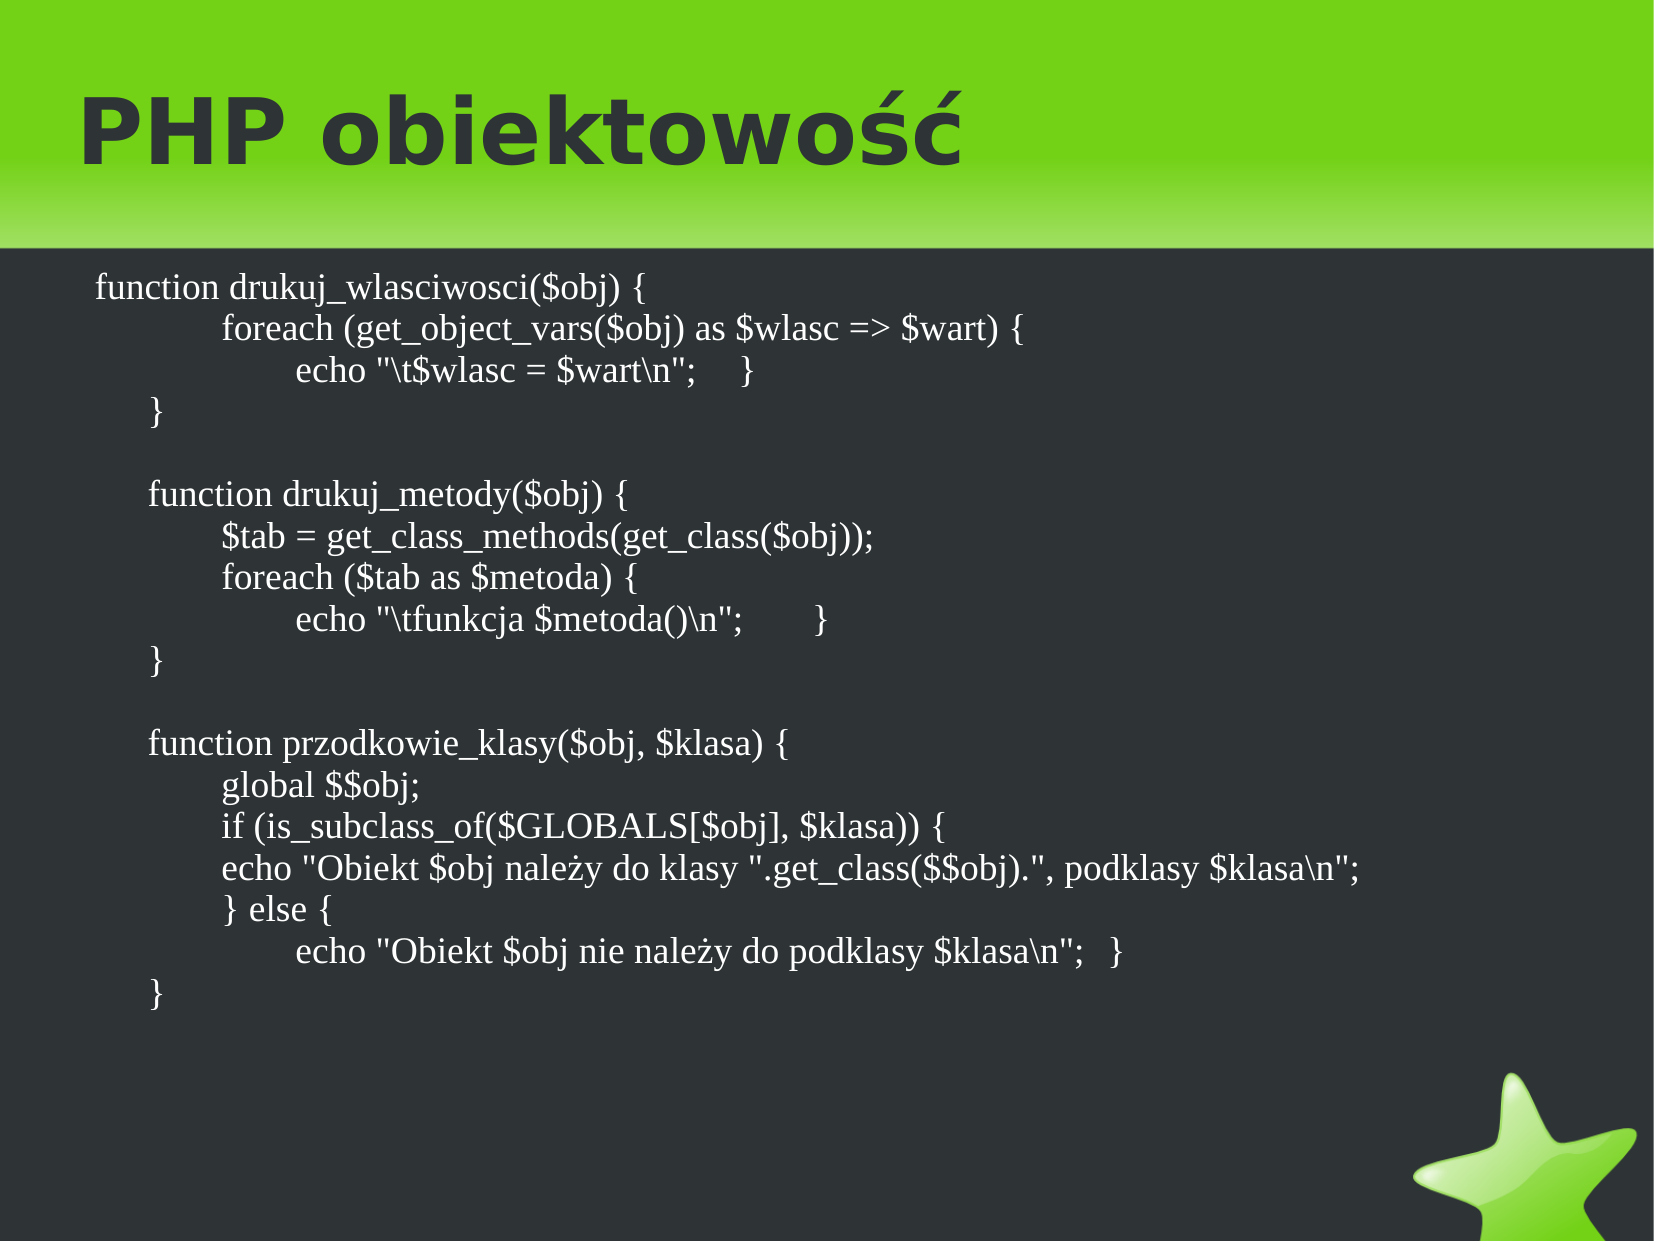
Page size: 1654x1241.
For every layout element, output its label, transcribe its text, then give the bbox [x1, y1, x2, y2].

picture [0, 0, 1654, 1241]
title PHP obiektowość [76, 36, 1565, 229]
list function drukuj_wlasciwosci($obj) { foreach (get_object_vars($obj) as $wlasc => $wart) { echo "\t$wlasc = $wart\n"; } } function drukuj_metody($obj) { $tab = get_class_methods(get_class($obj)); foreach ($tab as $metoda) { echo "\tfunkcja $metoda()\n"; } } function przodkowie_klasy($obj, $klasa) { global $$obj; if (is_subclass_of($GLOBALS[$obj], $klasa)) { echo "Obiekt $obj należy do klasy ".get_class($$obj).", podklasy $klasa\n"; } else { echo "Obiekt $obj nie należy do podklasy $klasa\n"; } } [76, 265, 1565, 1241]
